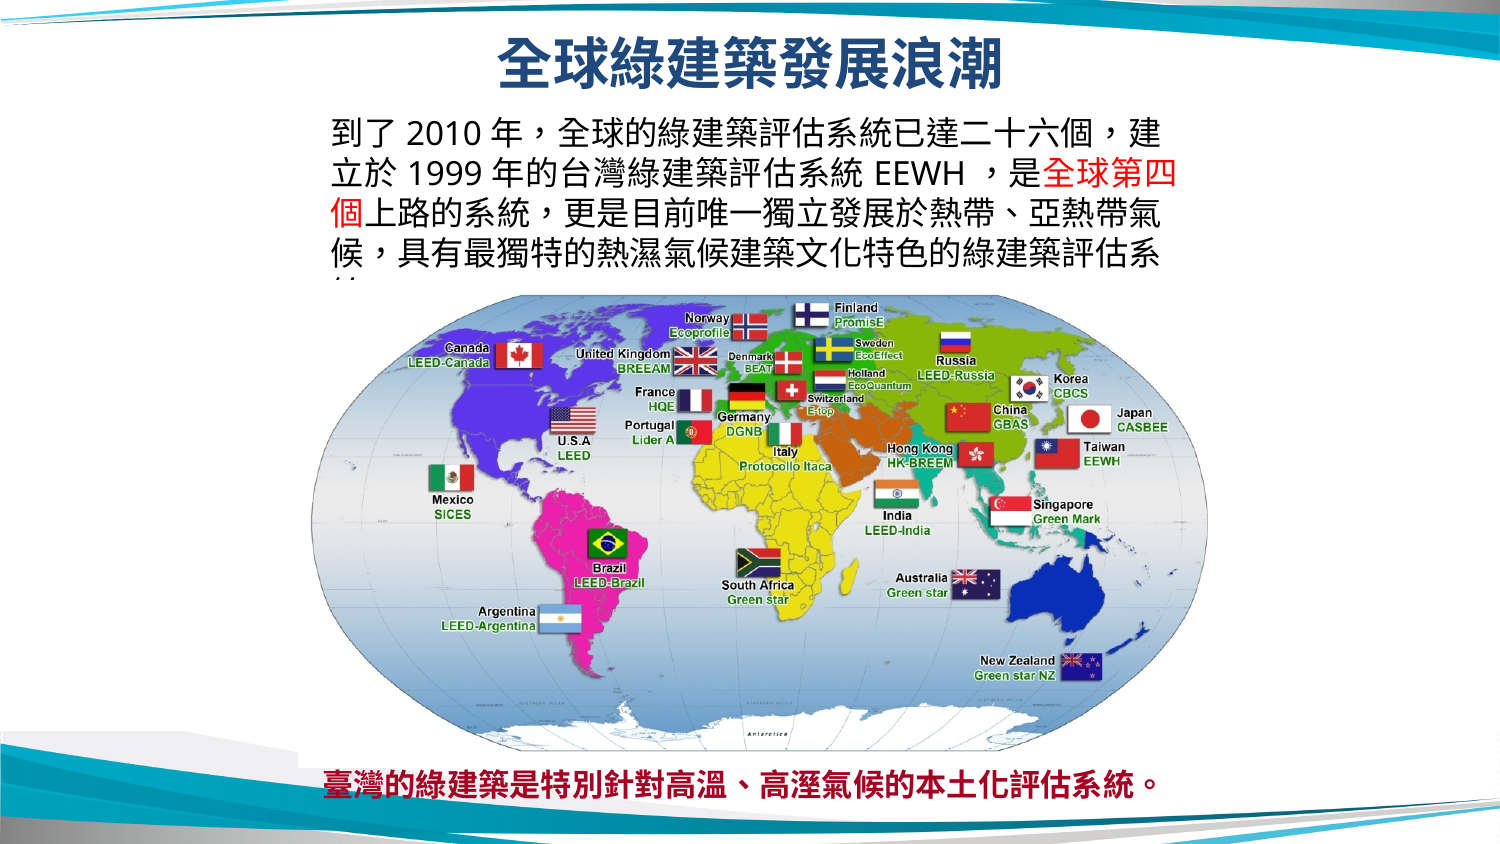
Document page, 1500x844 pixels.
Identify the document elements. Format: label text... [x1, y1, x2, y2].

text_box 全球綠建築發展浪潮 [243, 0, 1257, 124]
text_box 臺灣的綠建築是特別針對高溫、高溼氣候的本土化評估系統。 [307, 757, 1193, 844]
picture [298, 280, 1220, 768]
text_box 到了2010年，全球的綠建築評估系統已達二十六個，建立於1999年的台灣綠建築評估系統EEWH，是全球第四個上路的系統，更是目前唯一獨立發展於熱帶、亞熱帶氣候，具有最獨特的熱濕氣候建築文化特色的綠建築評估系統。 [316, 124, 1193, 280]
